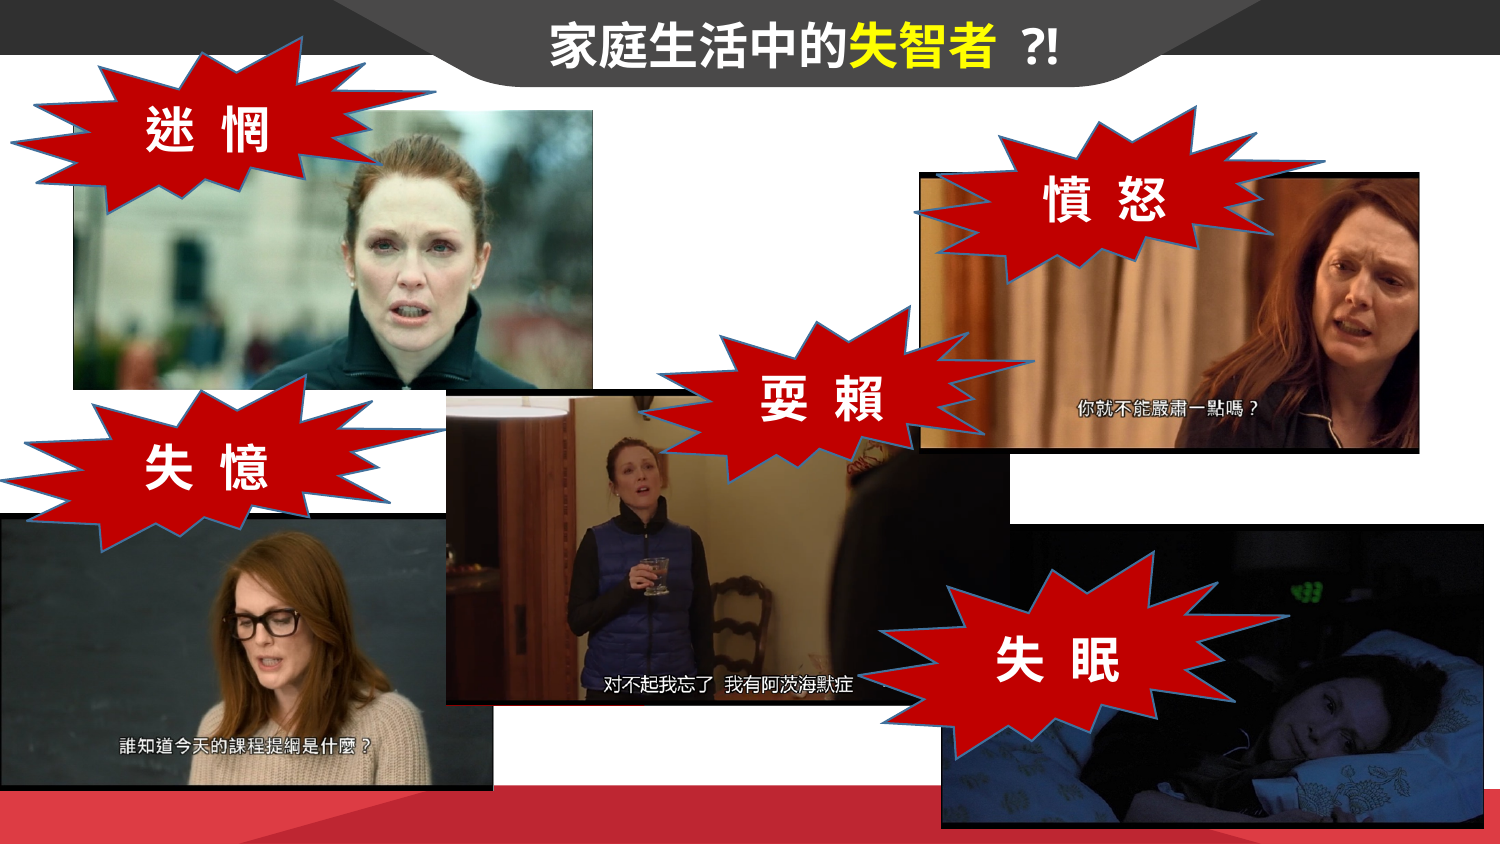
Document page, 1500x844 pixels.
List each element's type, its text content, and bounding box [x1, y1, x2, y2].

text_box 家庭生活中的失智者 ?! [533, 6, 1120, 83]
text_box [0, 0, 1500, 88]
picture [0, 110, 1484, 829]
text_box 失 憶 [0, 375, 446, 552]
picture [919, 172, 986, 211]
text_box [0, 785, 1500, 844]
text_box 迷 惘 [10, 37, 437, 215]
text_box 失 眠 [857, 551, 1291, 760]
text_box 憤 怒 [913, 106, 1326, 284]
text_box 耍 賴 [638, 306, 1035, 484]
picture [73, 126, 86, 133]
